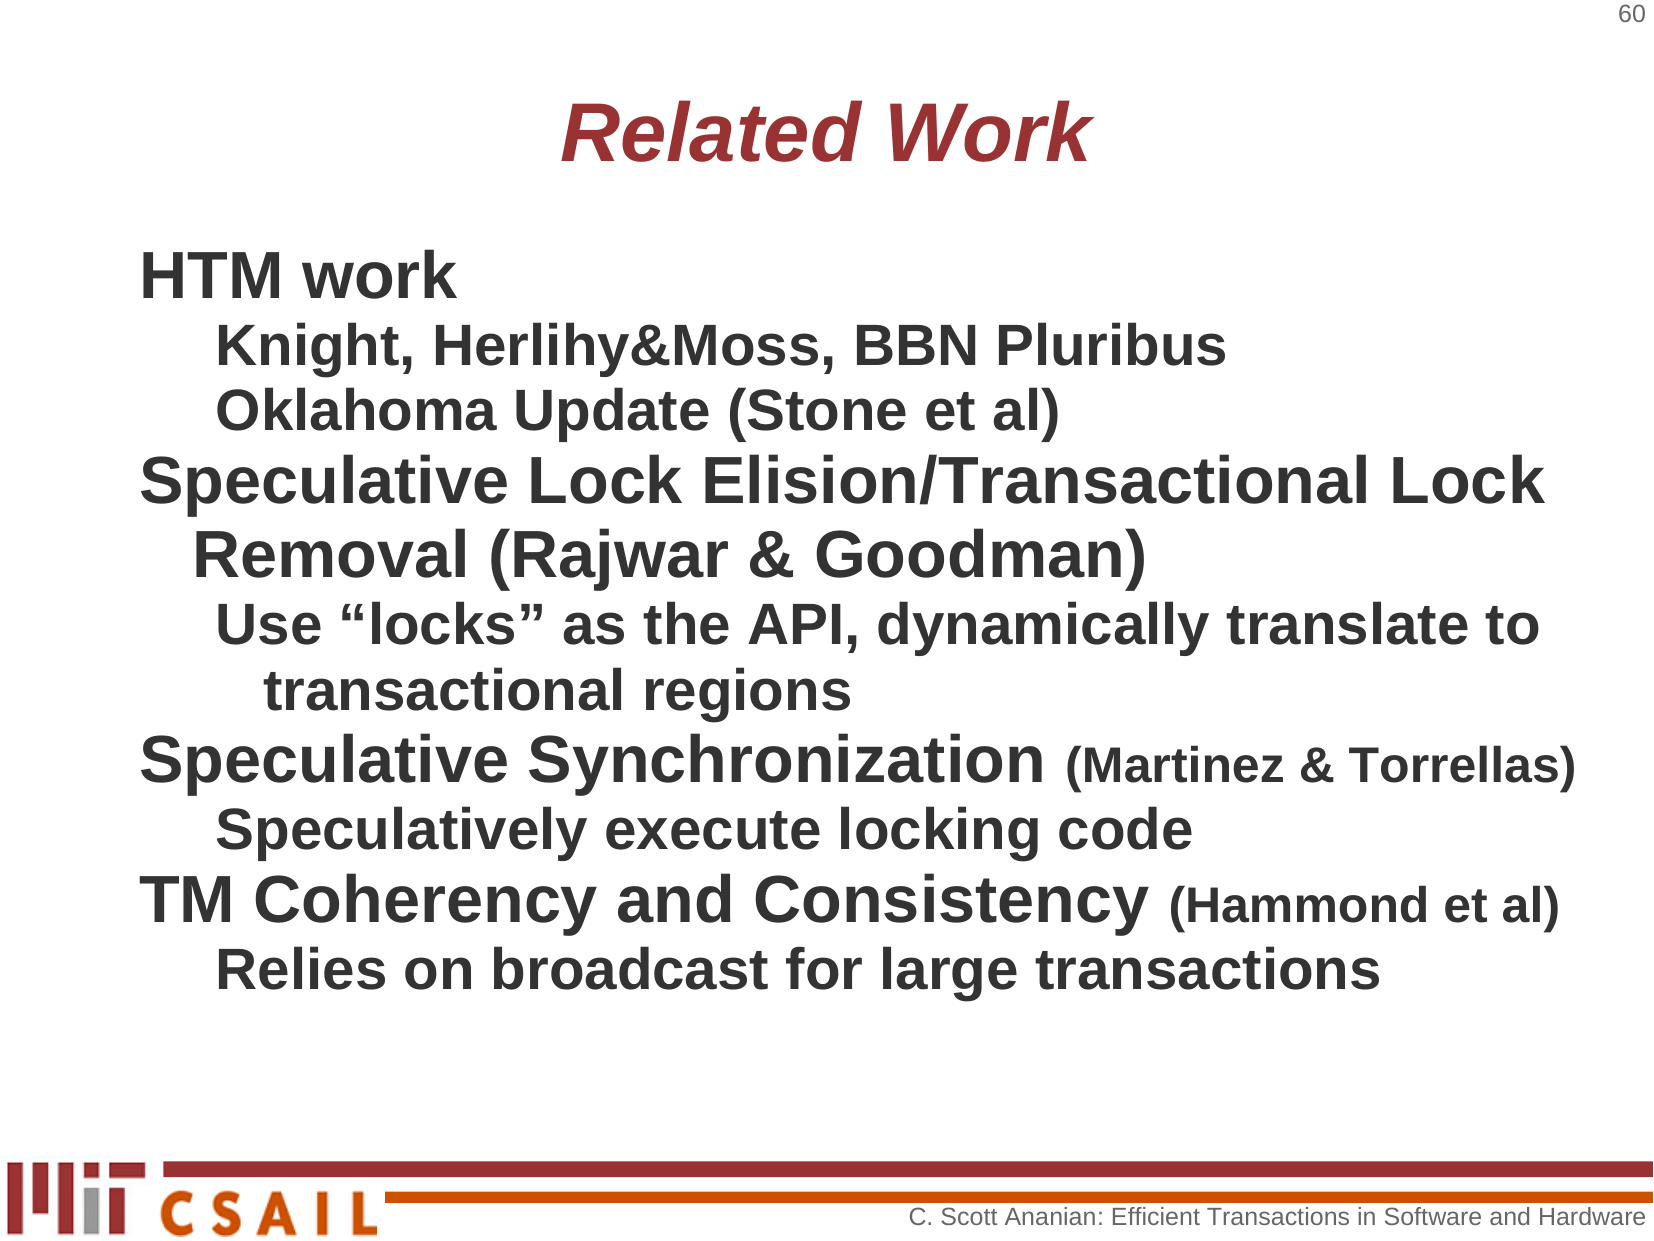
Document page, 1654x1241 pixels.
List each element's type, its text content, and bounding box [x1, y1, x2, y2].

title Related Work [52, 28, 1601, 237]
list HTM work Knight, Herlihy&Moss, BBN Pluribus Oklahoma Update (Stone et al) Speculative Lock Elision/Transactional Lock Removal (Rajwar & Goodman) Use “locks” as the API, dynamically translate to transactional regions Speculative Synchronization (Martinez & Torrellas) Speculatively execute locking code TM Coherency and Consistency (Hammond et al) Relies on broadcast for large transactions [121, 237, 1653, 1142]
picture [0, 1155, 377, 1237]
